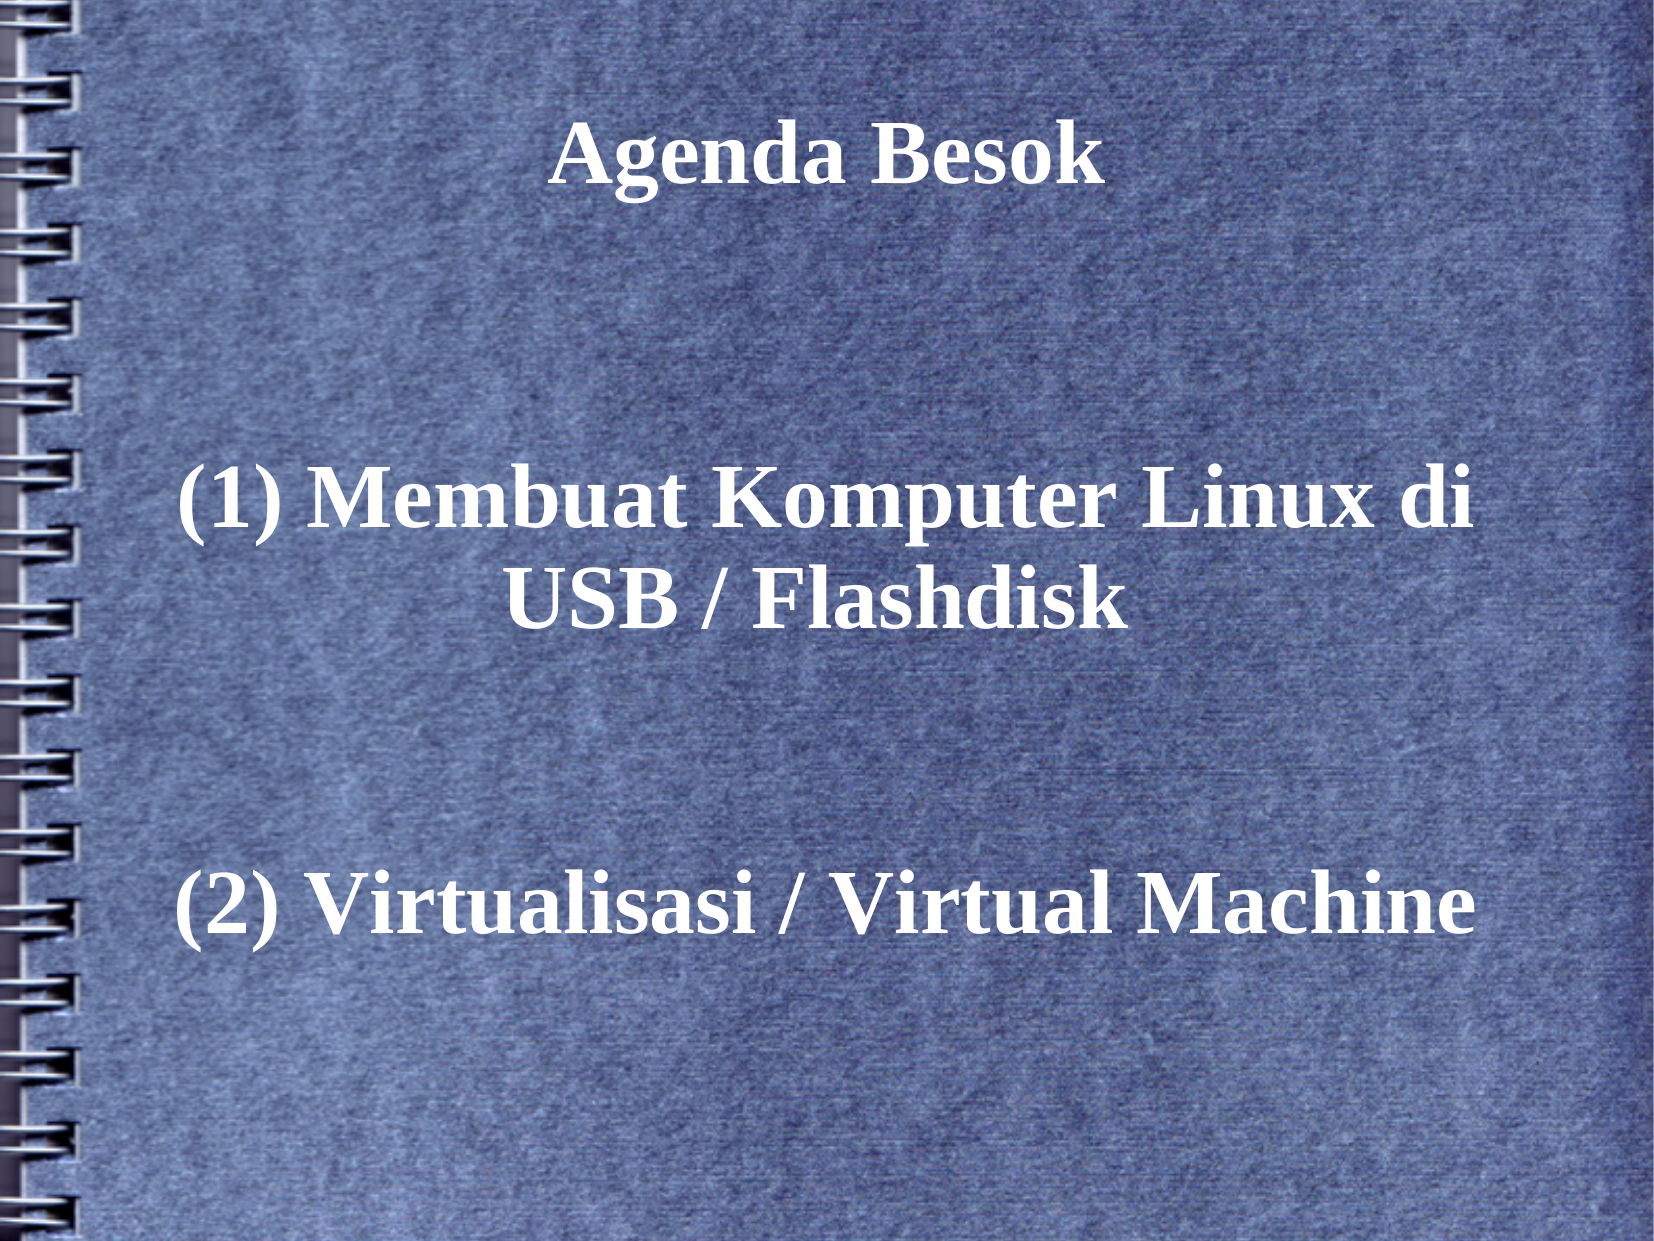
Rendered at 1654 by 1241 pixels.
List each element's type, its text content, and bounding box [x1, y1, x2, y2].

subtitle (1) Membuat Komputer Linux di USB / Flashdisk (2) Virtualisasi / Virtual Machine [82, 297, 1571, 1102]
title Agenda Besok [82, 56, 1571, 250]
picture [0, 0, 1654, 1241]
